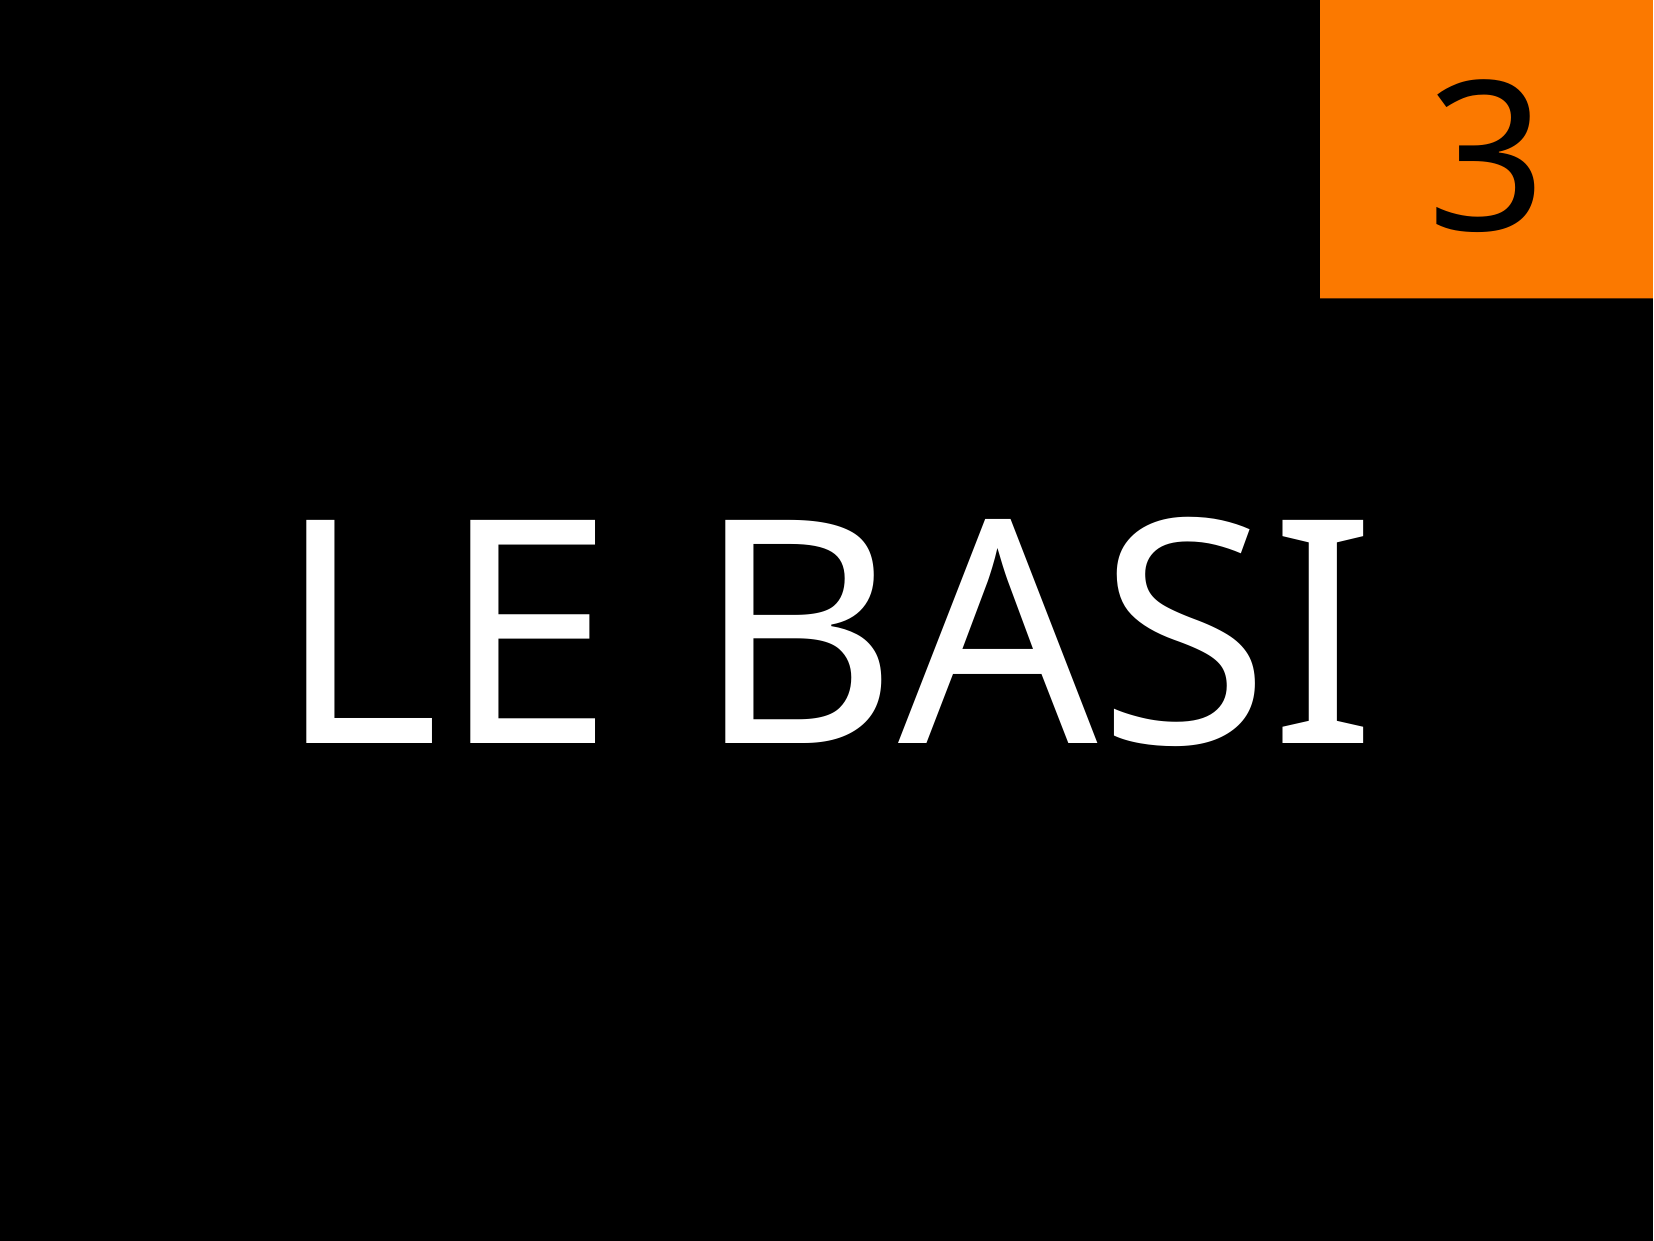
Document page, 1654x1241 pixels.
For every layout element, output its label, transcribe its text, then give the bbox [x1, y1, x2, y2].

text_box 3 [1320, 0, 1653, 265]
text_box LE BASI [0, 0, 1653, 1241]
